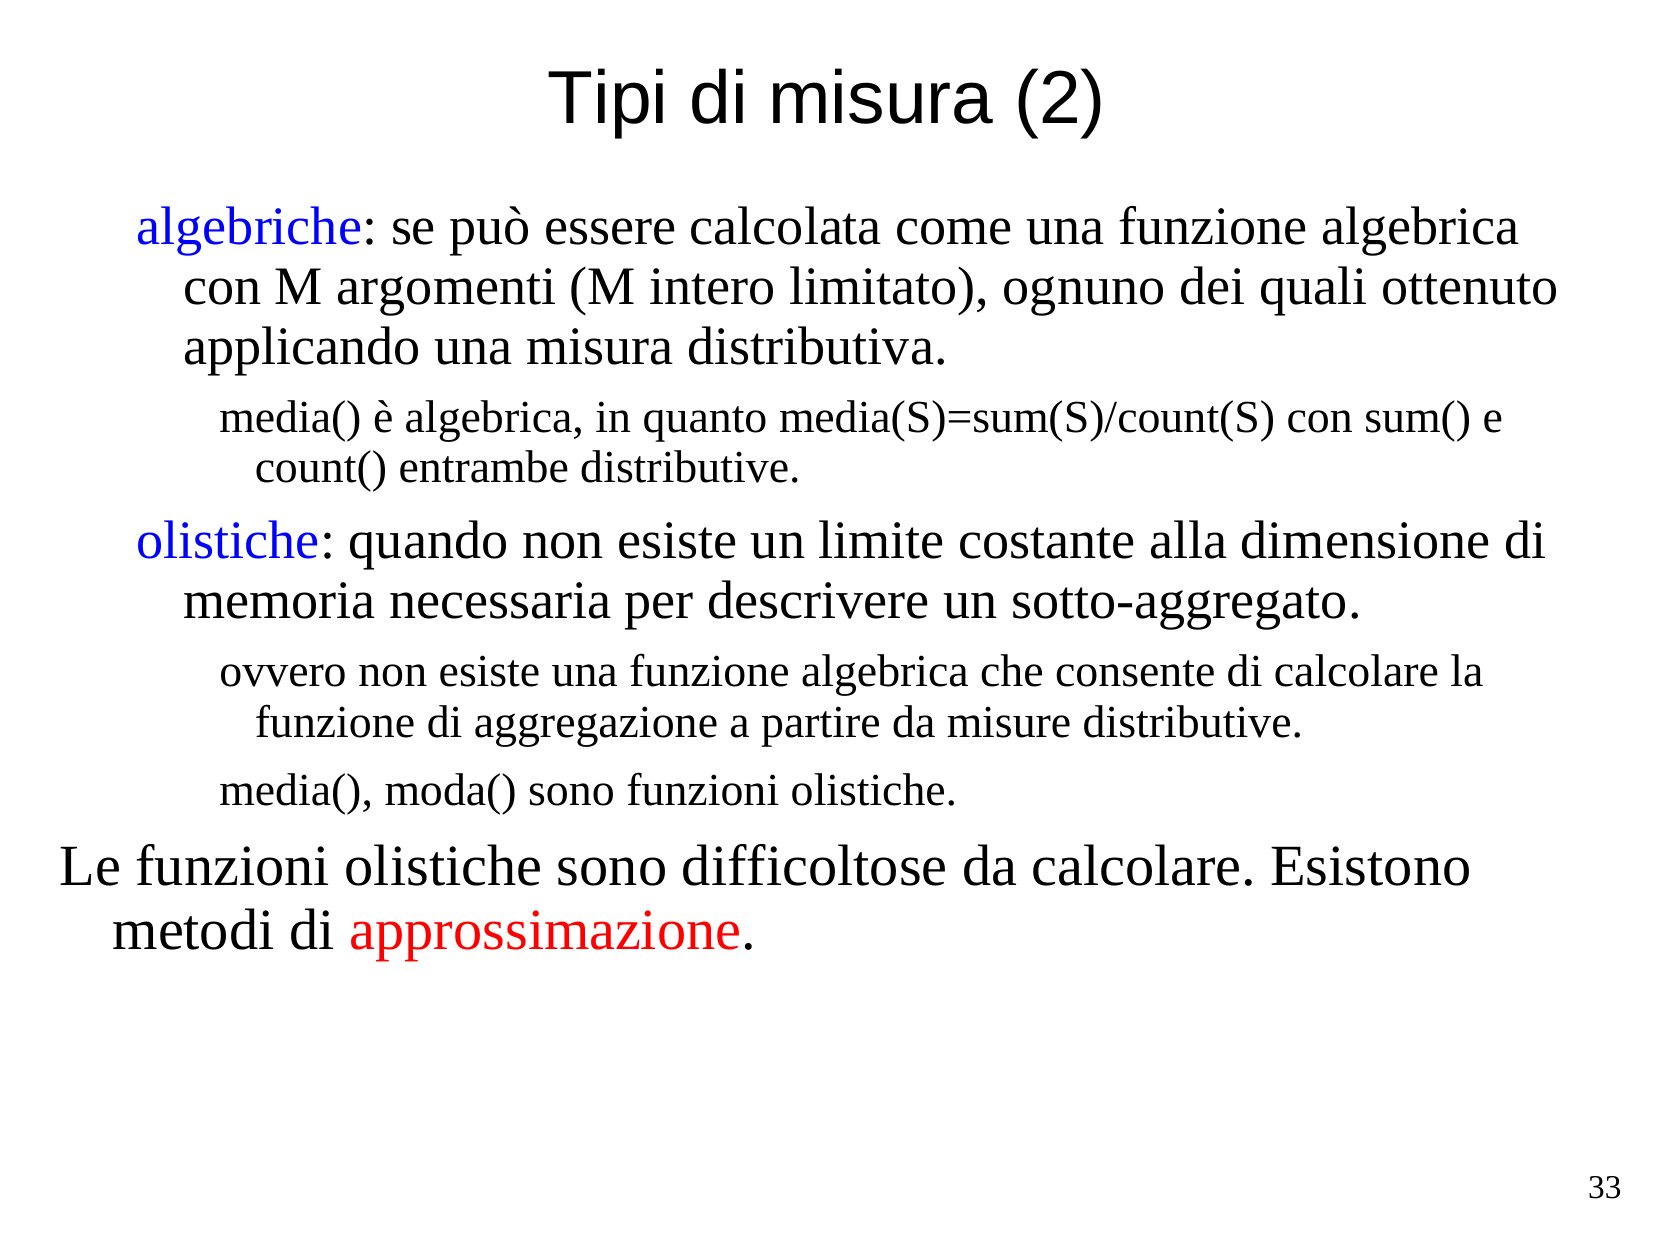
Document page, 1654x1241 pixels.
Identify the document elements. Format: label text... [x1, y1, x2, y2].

list algebriche: se può essere calcolata come una funzione algebrica con M argomenti (M intero limitato), ognuno dei quali ottenuto applicando una misura distributiva. media() è algebrica, in quanto media(S)=sum(S)/count(S) con sum() e count() entrambe distributive. olistiche: quando non esiste un limite costante alla dimensione di memoria necessaria per descrivere un sotto-aggregato. ovvero non esiste una funzione algebrica che consente di calcolare la funzione di aggregazione a partire da misure distributive. media(), moda() sono funzioni olistiche. Le funzioni olistiche sono difficoltose da calcolare. Esistono metodi di approssimazione. [42, 196, 1612, 1187]
title Tipi di misura (2) [37, 30, 1617, 166]
